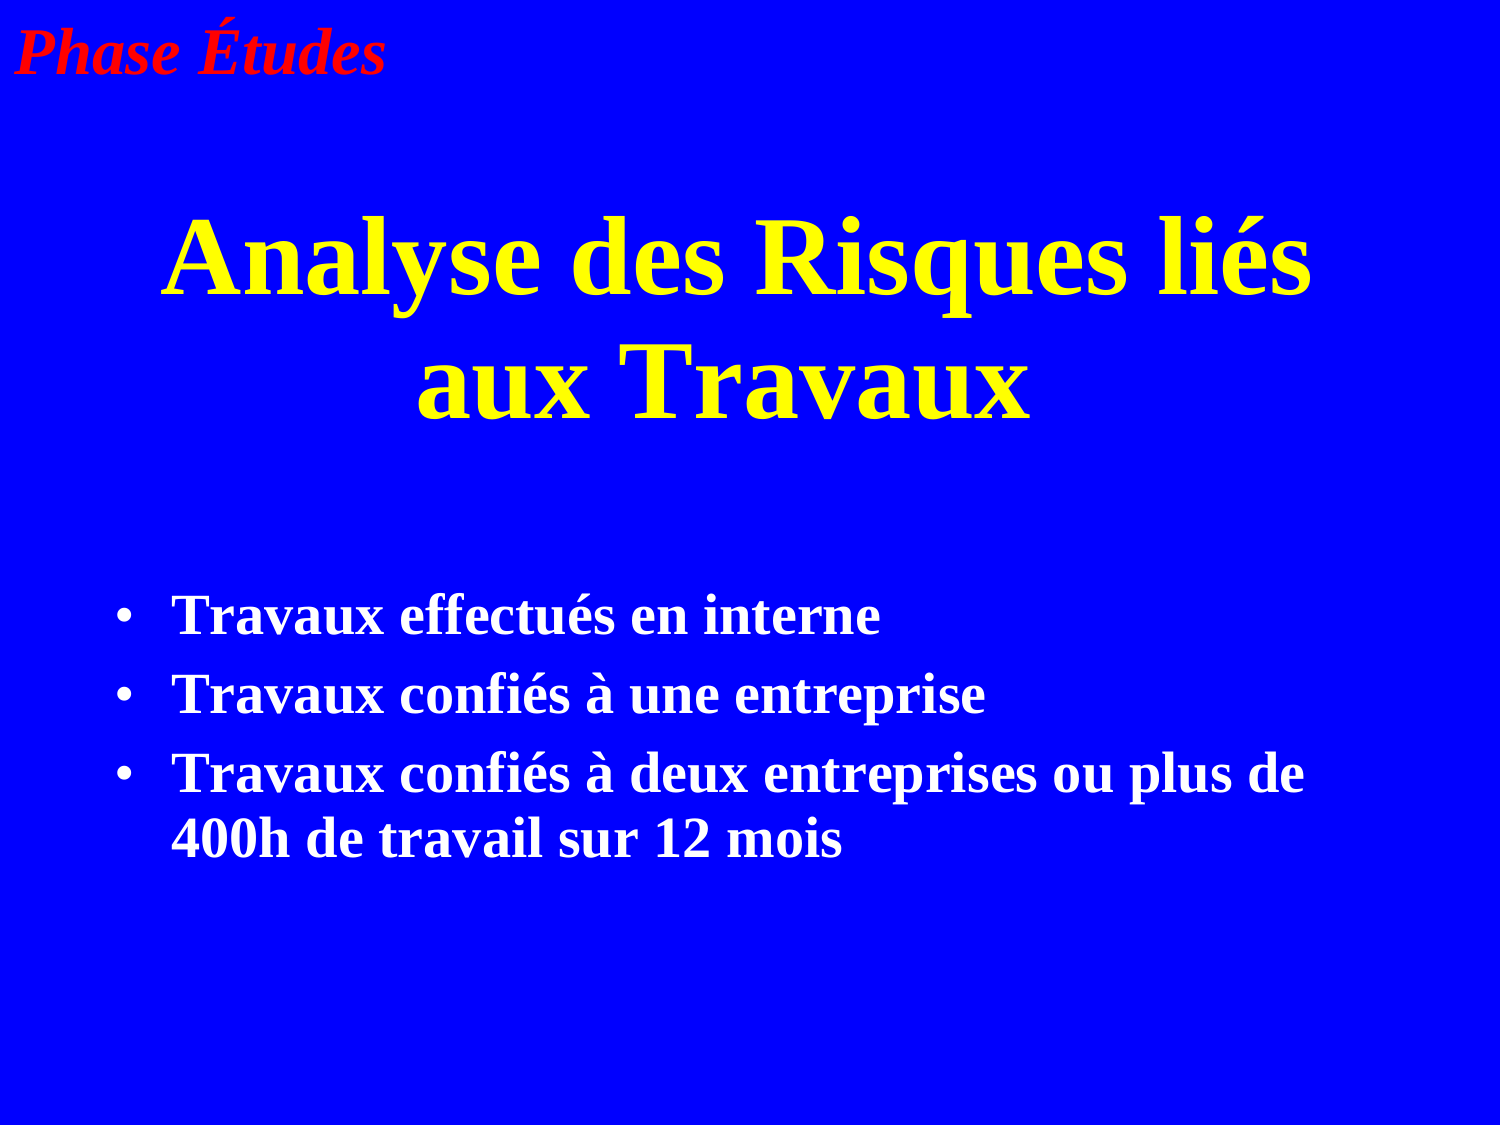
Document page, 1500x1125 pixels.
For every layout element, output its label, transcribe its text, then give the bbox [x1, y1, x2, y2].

title Analyse des Risques liés aux Travaux [99, 176, 1375, 462]
list Travaux effectués en interne Travaux confiés à une entreprise Travaux confiés à deux entreprises ou plus de 400h de travail sur 12 mois [99, 574, 1375, 988]
text_box Phase Études [0, 0, 713, 96]
